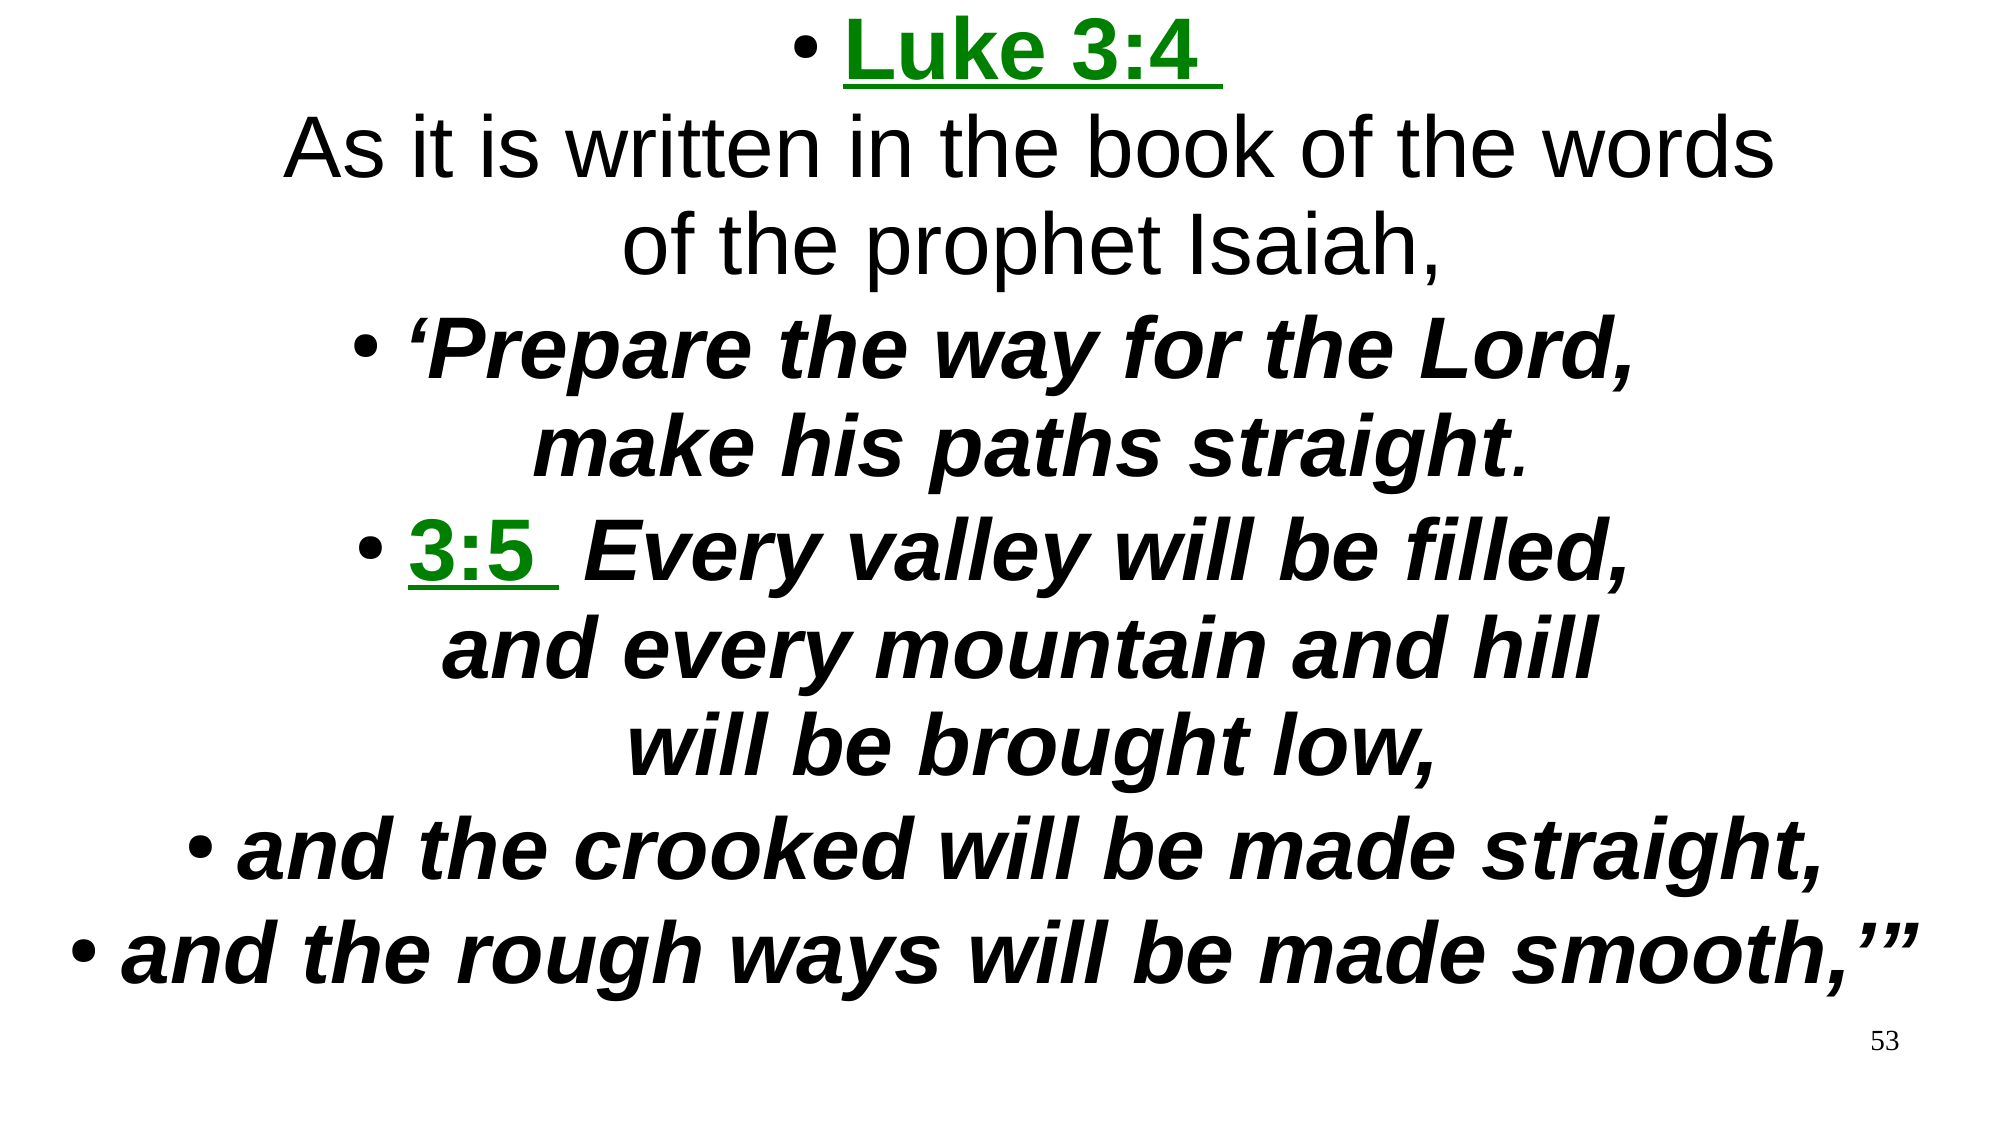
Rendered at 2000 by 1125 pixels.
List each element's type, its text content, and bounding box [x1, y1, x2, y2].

list Luke 3:4 As it is written in the book of the words of the prophet Isaiah, ‘Prepare the way for the Lord, make his paths straight. 3:5 Every valley will be filled, and every mountain and hill will be brought low, and the crooked will be made straight, and the rough ways will be made smooth,’” [0, 0, 1996, 1123]
